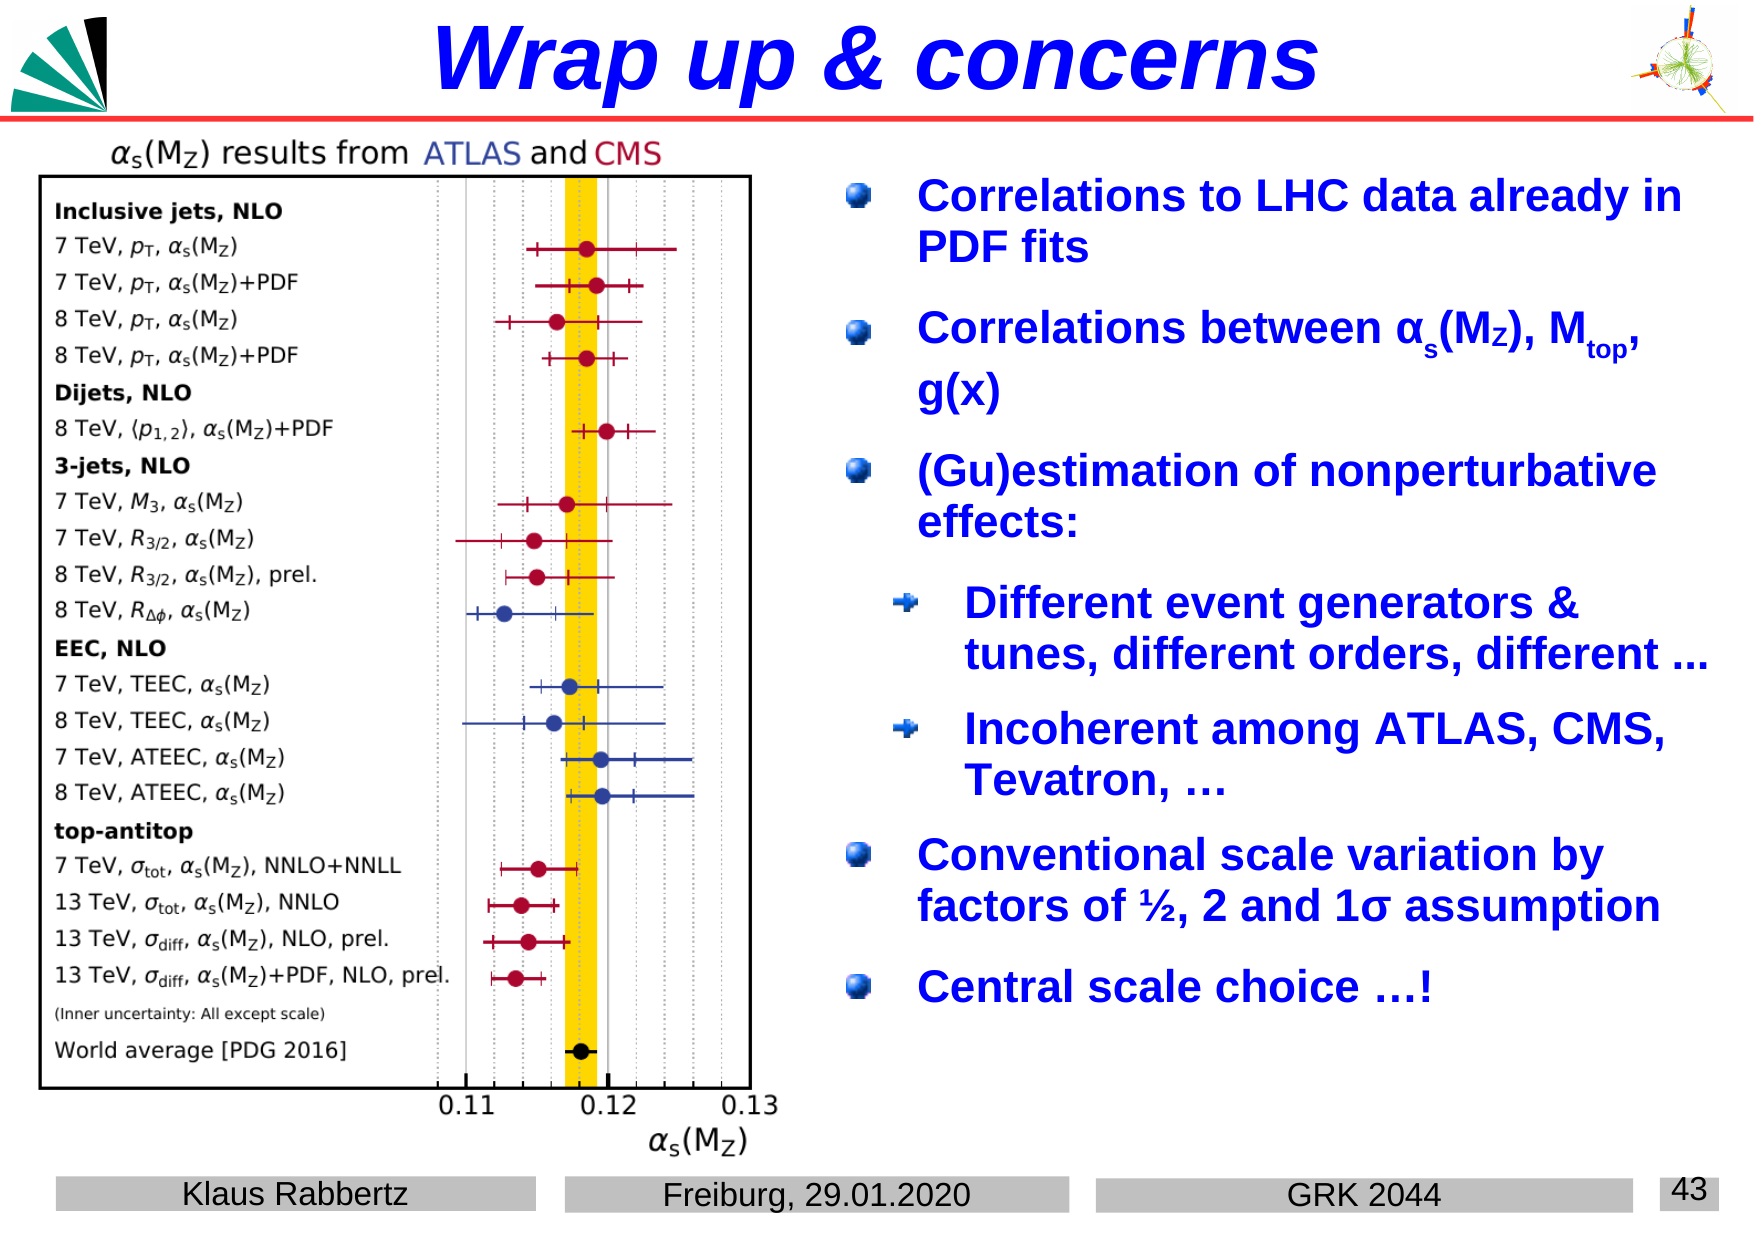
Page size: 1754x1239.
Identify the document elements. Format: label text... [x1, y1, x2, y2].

list Correlations to LHC data already in PDF fits Correlations between αs(MZ), Mtop, g(x) (Gu)estimation of nonperturbative effects: Different event generators & tunes, different orders, different ... Incoherent among ATLAS, CMS, Tevatron, … Conventional scale variation by factors of ½, 2 and 1σ assumption Central scale choice …! [834, 169, 1724, 1129]
picture [1631, 5, 1739, 113]
picture [33, 136, 783, 1163]
title Wrap up & concerns [124, 0, 1630, 116]
picture [11, 17, 107, 113]
